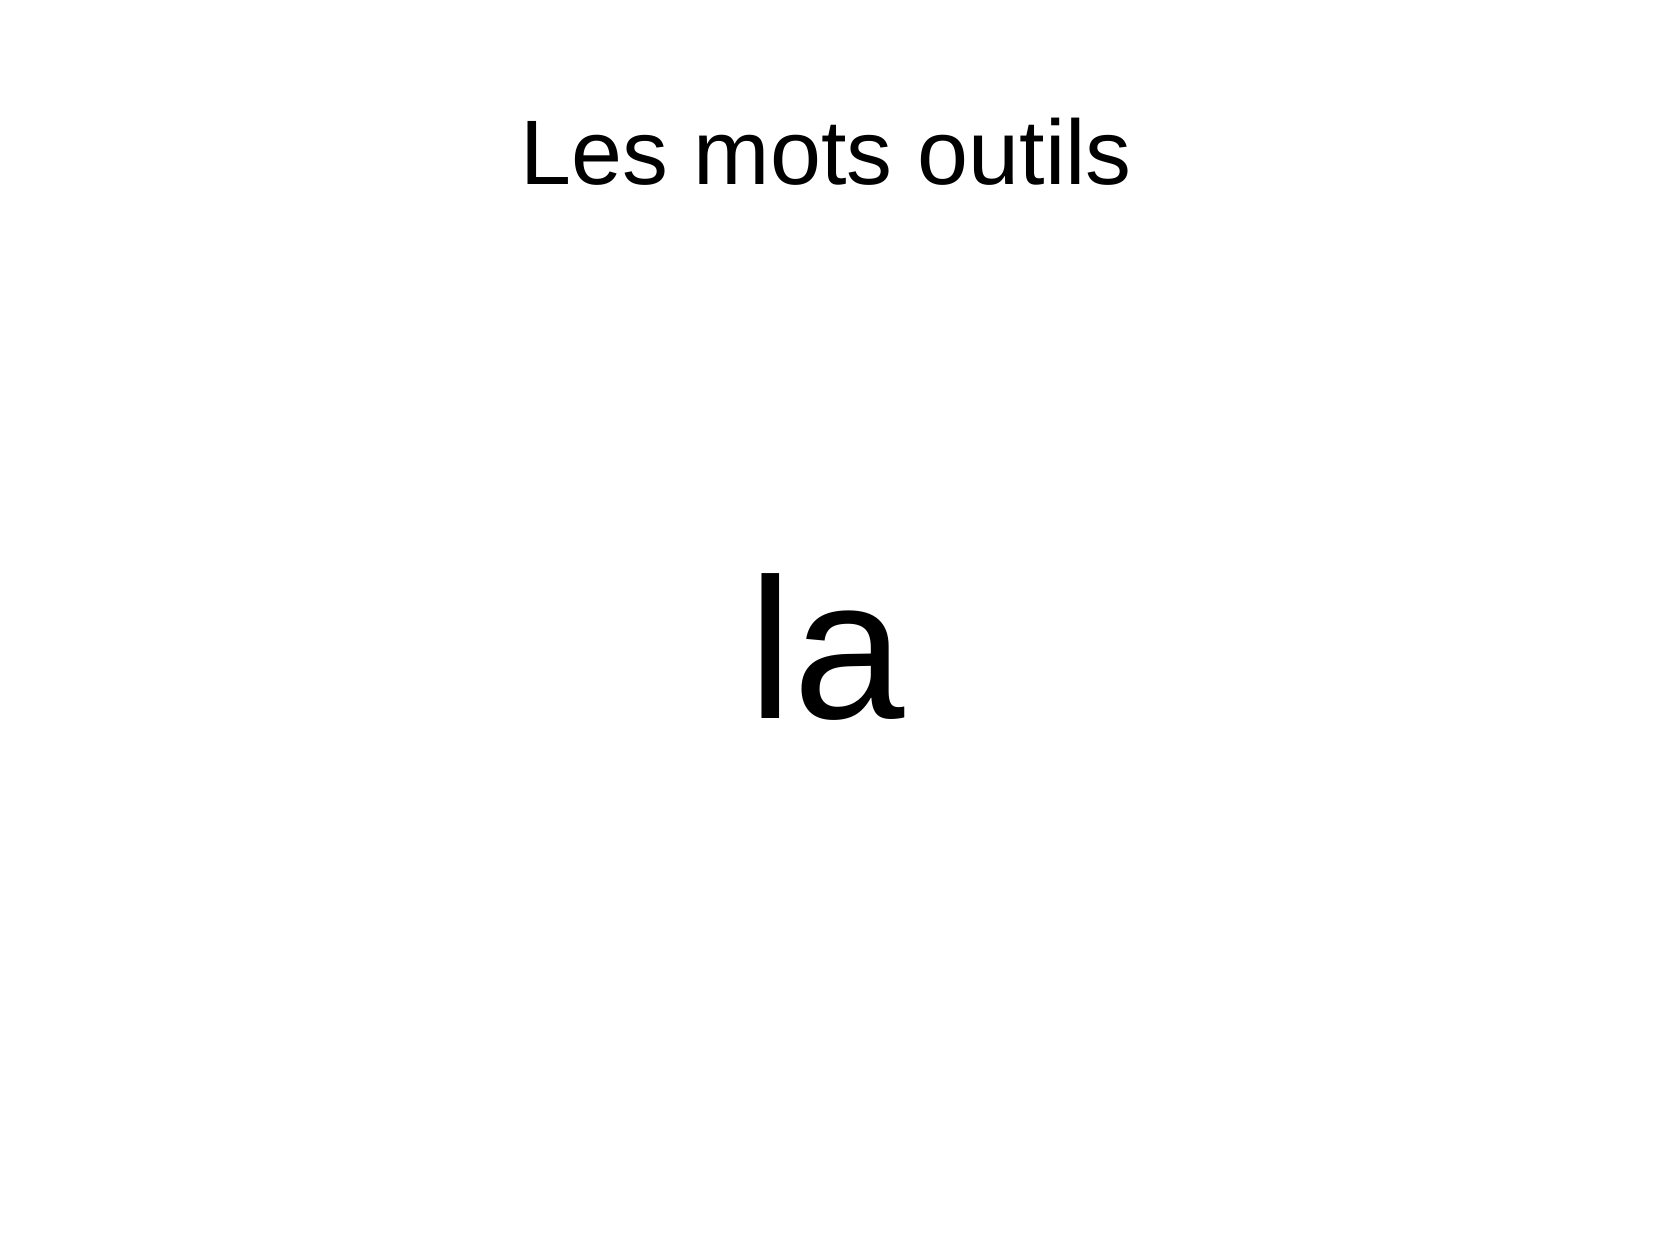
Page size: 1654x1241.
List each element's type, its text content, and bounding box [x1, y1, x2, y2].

title Les mots outils [82, 49, 1571, 257]
subtitle la [82, 290, 1571, 1010]
